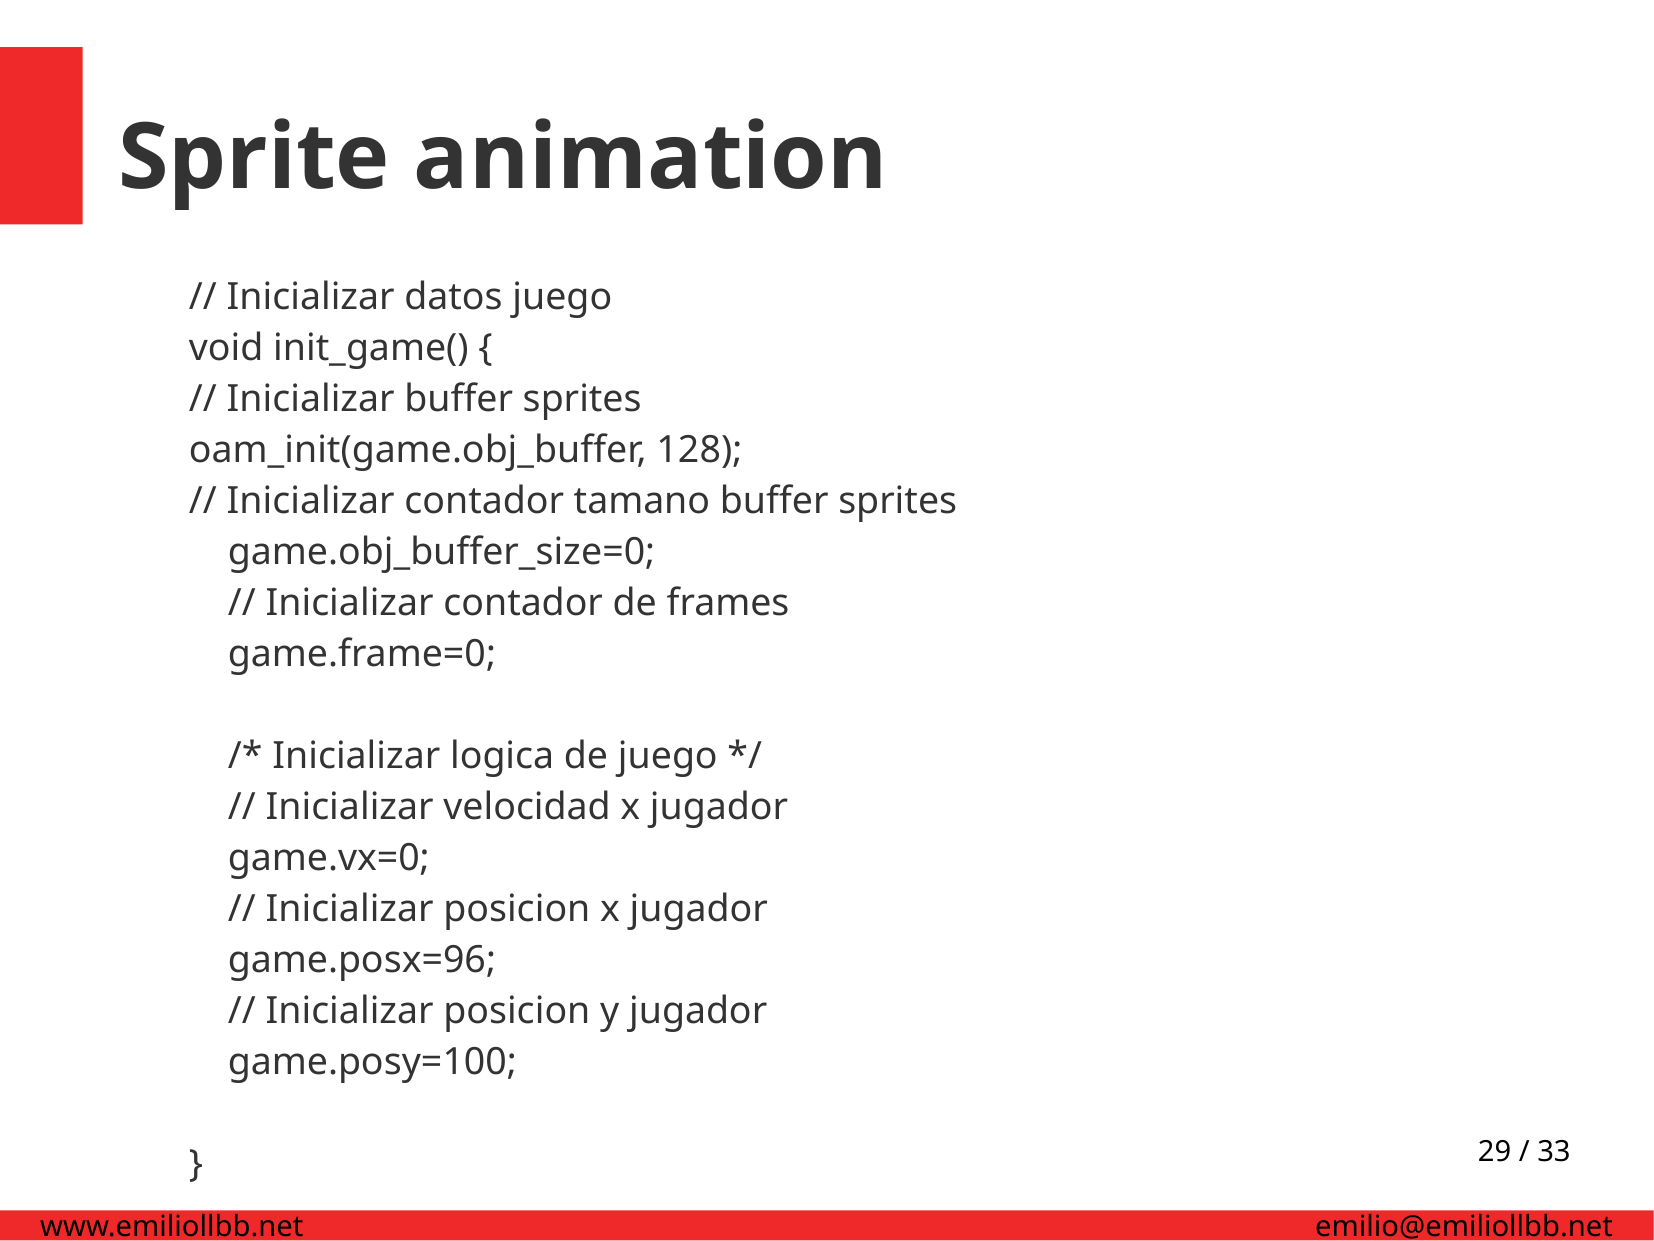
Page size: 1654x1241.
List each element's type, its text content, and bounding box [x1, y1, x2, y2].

title Sprite animation [118, 49, 1571, 257]
list // Inicializar datos juego void init_game() { // Inicializar buffer sprites oam_init(game.obj_buffer, 128); // Inicializar contador tamano buffer sprites game.obj_buffer_size=0; // Inicializar contador de frames game.frame=0; /* Inicializar logica de juego */ // Inicializar velocidad x jugador game.vx=0; // Inicializar posicion x jugador game.posx=96; // Inicializar posicion y jugador game.posy=100; } [118, 269, 1536, 1104]
